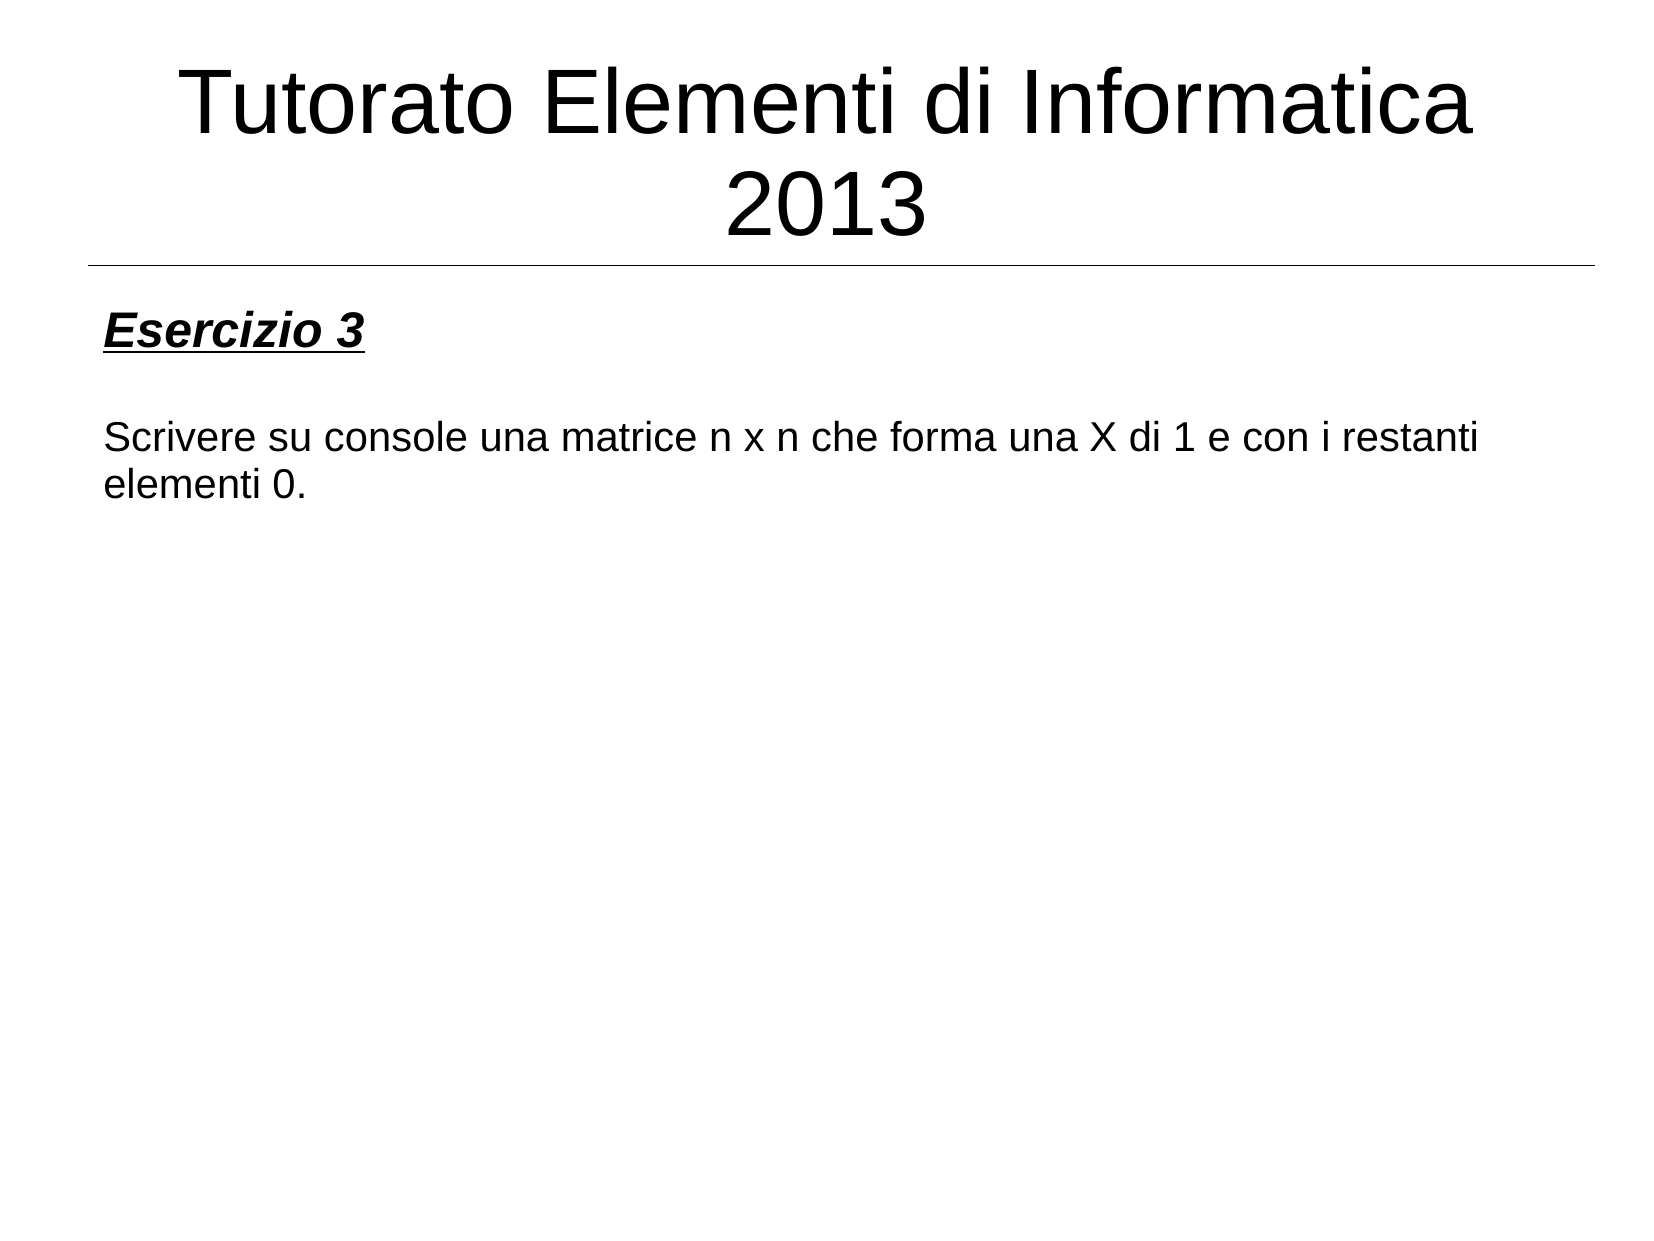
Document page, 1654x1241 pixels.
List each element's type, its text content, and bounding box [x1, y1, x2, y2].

subtitle [82, 290, 1571, 1109]
title Tutorato Elementi di Informatica 2013 [82, 49, 1571, 257]
text_box Esercizio 3 Scrivere su console una matrice n x n che forma una X di 1 e con i restanti elementi 0. [88, 295, 1595, 597]
